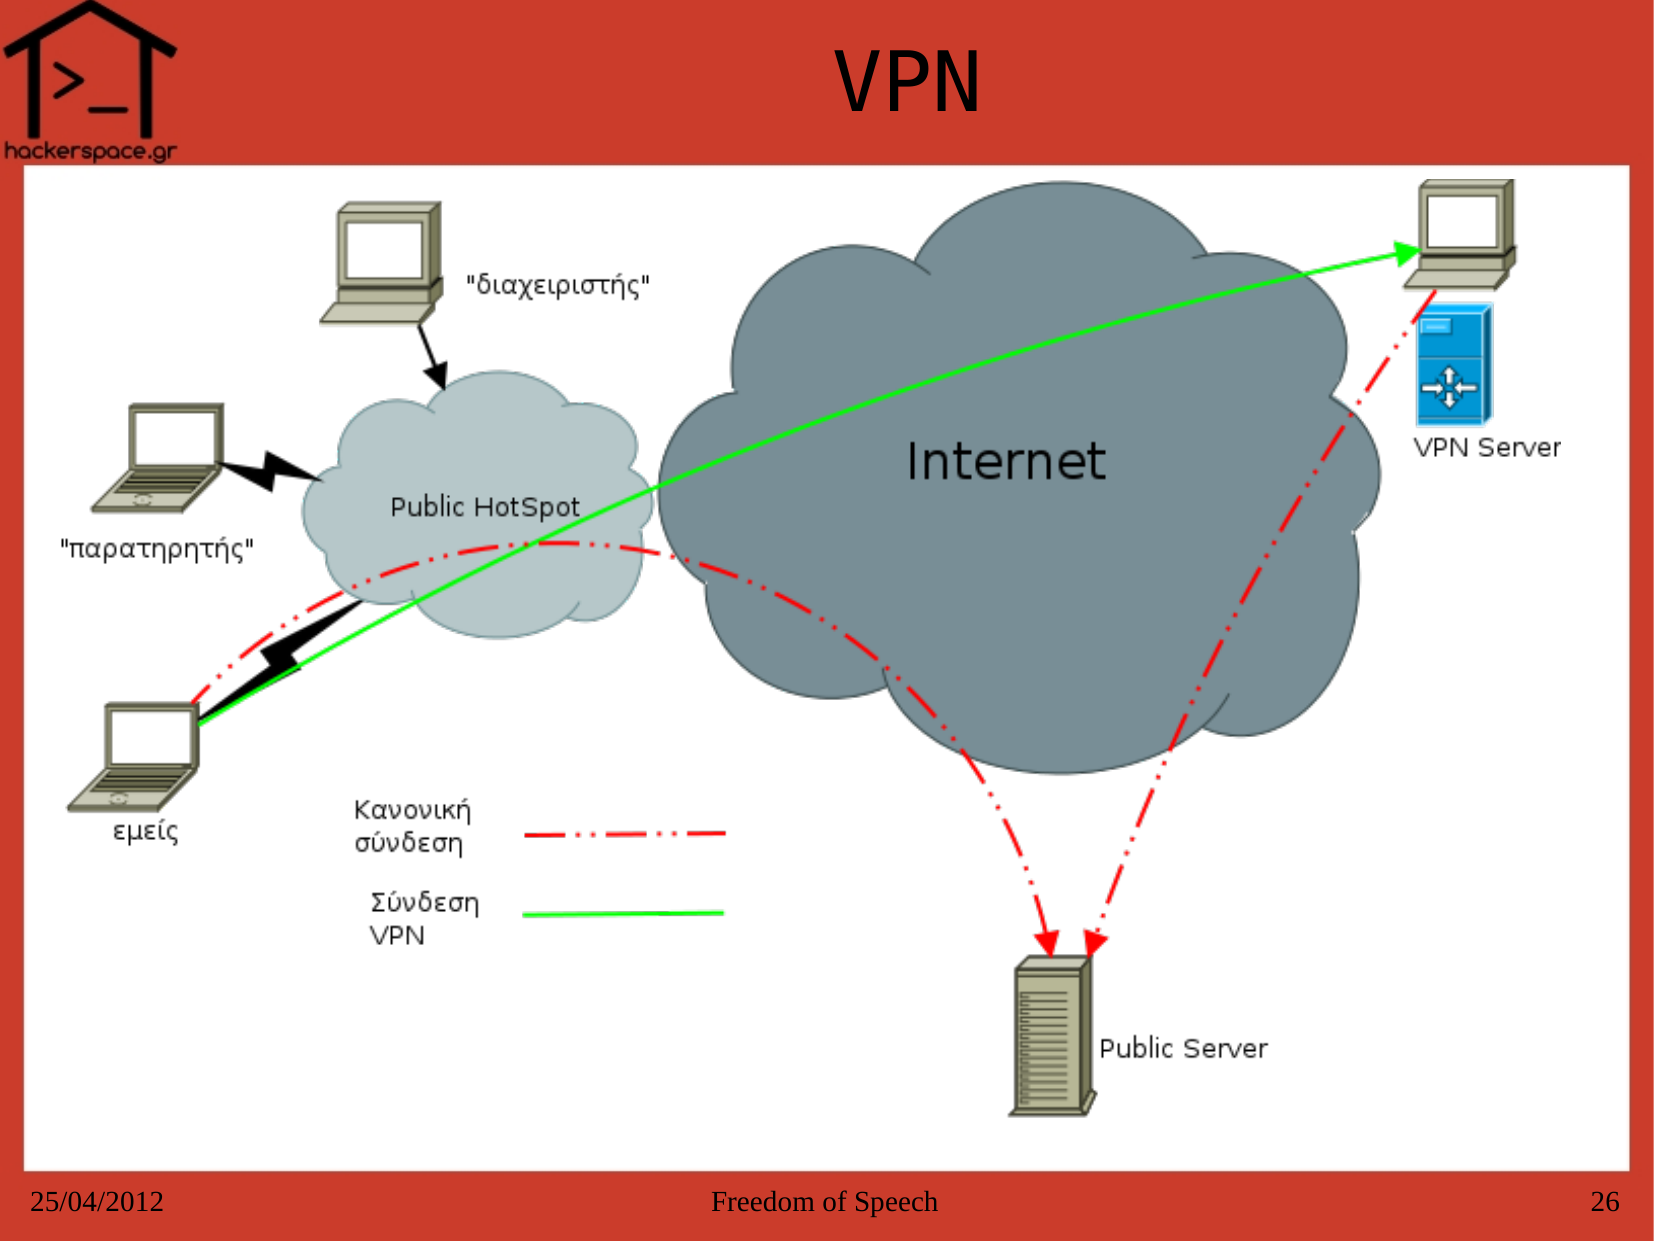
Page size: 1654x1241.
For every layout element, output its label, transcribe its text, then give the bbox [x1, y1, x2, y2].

title VPN [195, 15, 1621, 151]
picture [0, 0, 1654, 1241]
